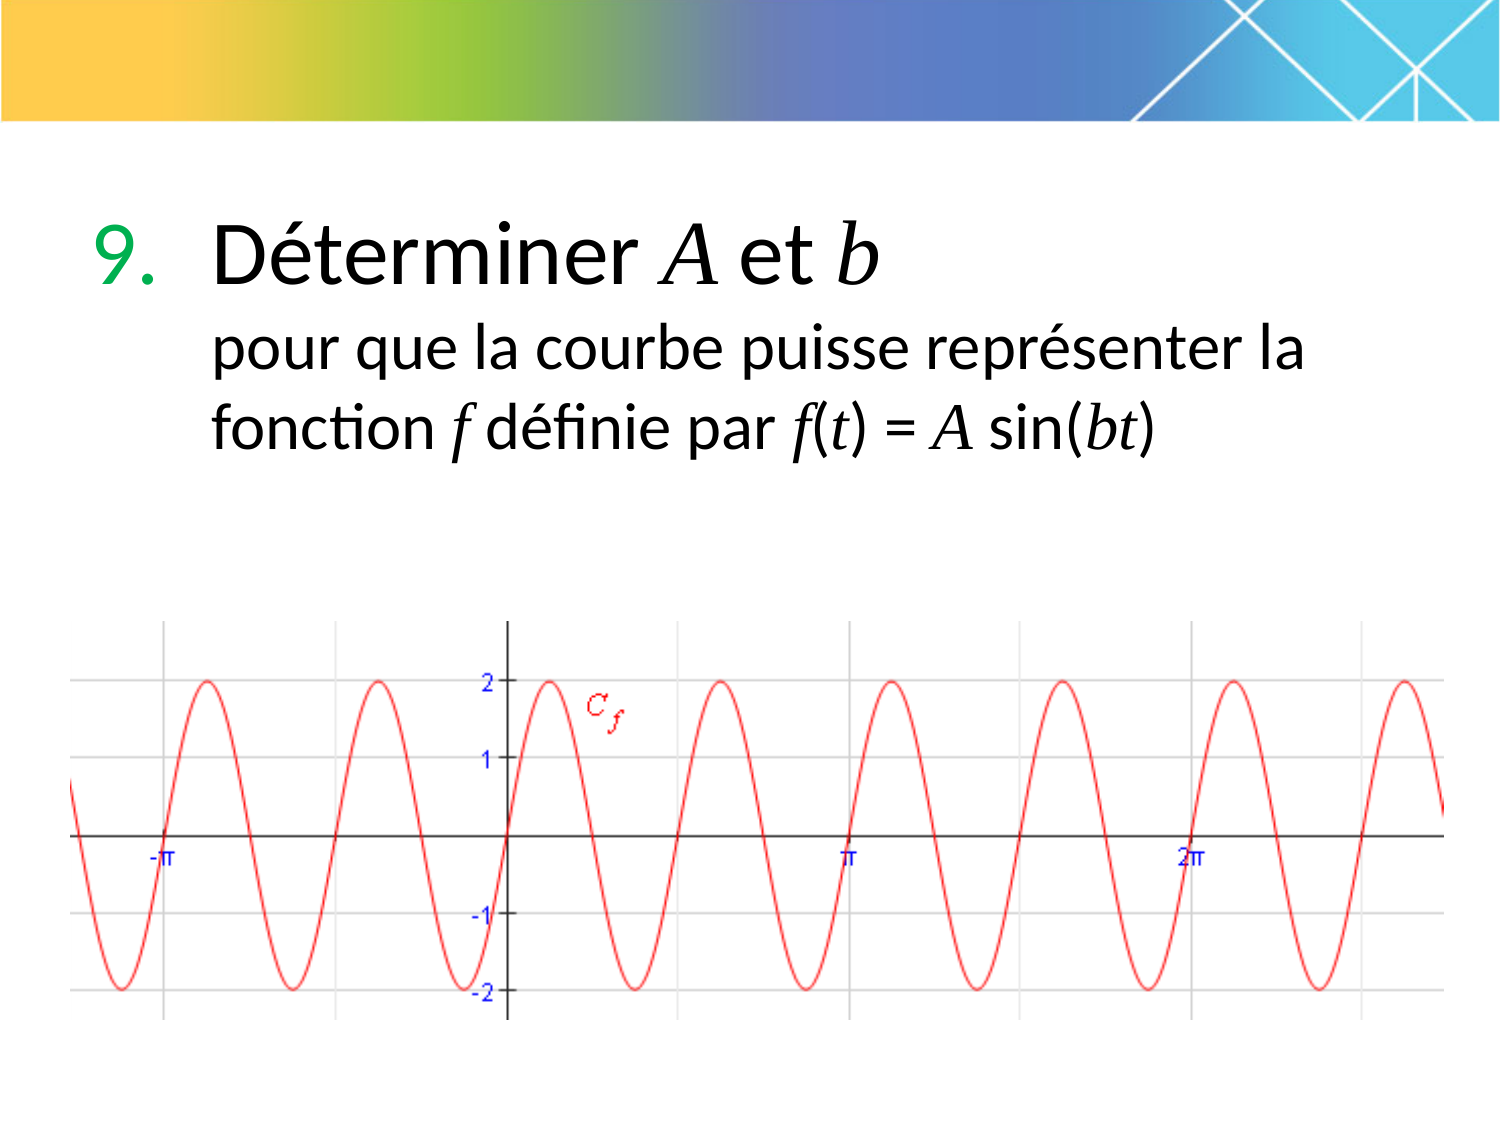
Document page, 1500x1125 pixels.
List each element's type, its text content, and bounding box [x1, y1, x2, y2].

title Déterminer A et b pour que la courbe puisse représenter la fonction f définie par f(t) = A sin(bt) [75, 164, 1426, 493]
picture [0, 0, 1500, 123]
picture [70, 621, 1444, 1020]
